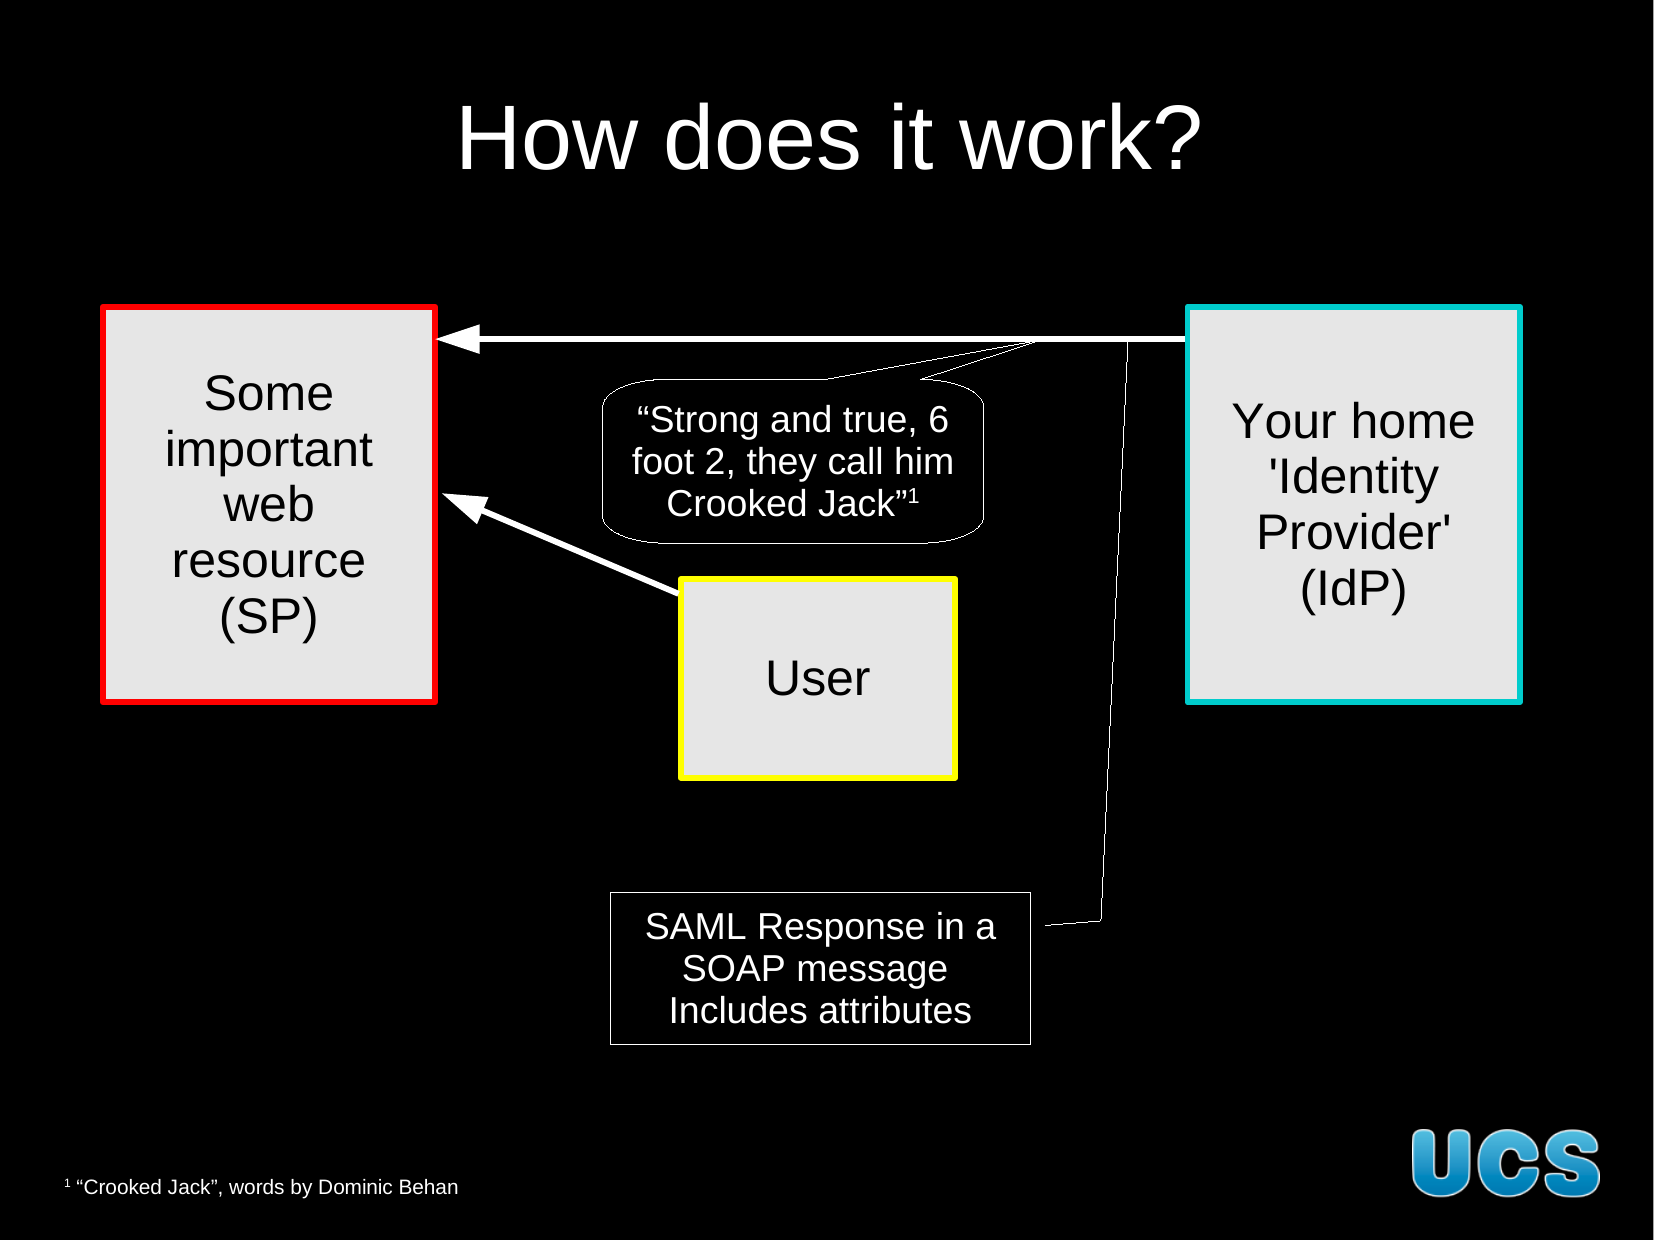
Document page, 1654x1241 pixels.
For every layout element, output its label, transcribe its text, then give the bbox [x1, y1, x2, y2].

text_box Your home 'Identity Provider' (IdP) [1187, 306, 1521, 703]
text_box User [680, 579, 956, 778]
text_box 1 “Crooked Jack”, words by Dominic Behan [64, 1175, 459, 1200]
text_box SAML Response in a SOAP message Includes attributes [610, 893, 1031, 1045]
picture [1412, 1129, 1600, 1199]
text_box Some important web resource (SP) [102, 306, 436, 703]
text_box “Strong and true, 6 foot 2, they call him Crooked Jack”1 [602, 339, 1042, 544]
title How does it work? [123, 34, 1536, 242]
